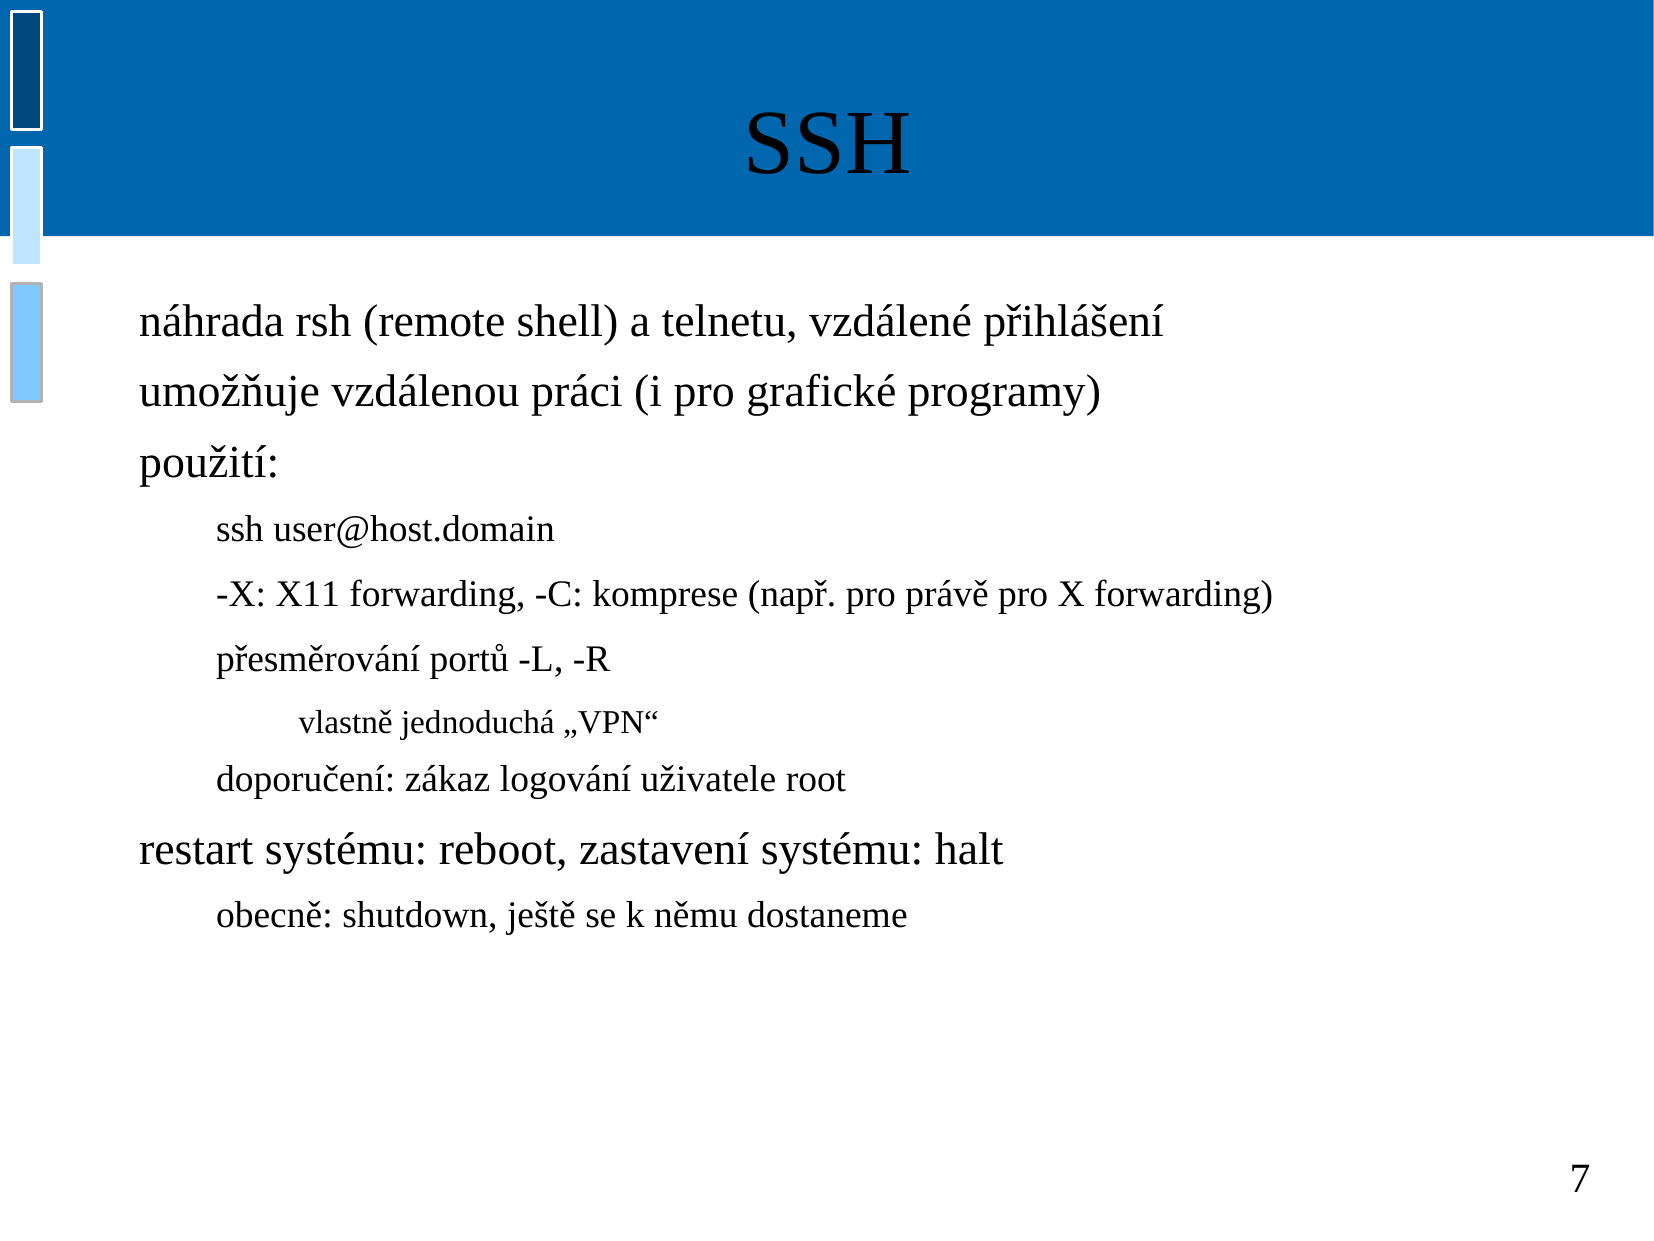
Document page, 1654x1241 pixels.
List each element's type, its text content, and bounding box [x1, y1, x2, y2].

list náhrada rsh (remote shell) a telnetu, vzdálené přihlášení umožňuje vzdálenou práci (i pro grafické programy) použití: ssh user@host.domain -X: X11 forwarding, -C: komprese (např. pro právě pro X forwarding) přesměrování portů -L, -R vlastně jednoduchá „VPN“ doporučení: zákaz logování uživatele root restart systému: reboot, zastavení systému: halt obecně: shutdown, ještě se k němu dostaneme [121, 295, 1534, 1127]
title SSH [121, 49, 1534, 237]
